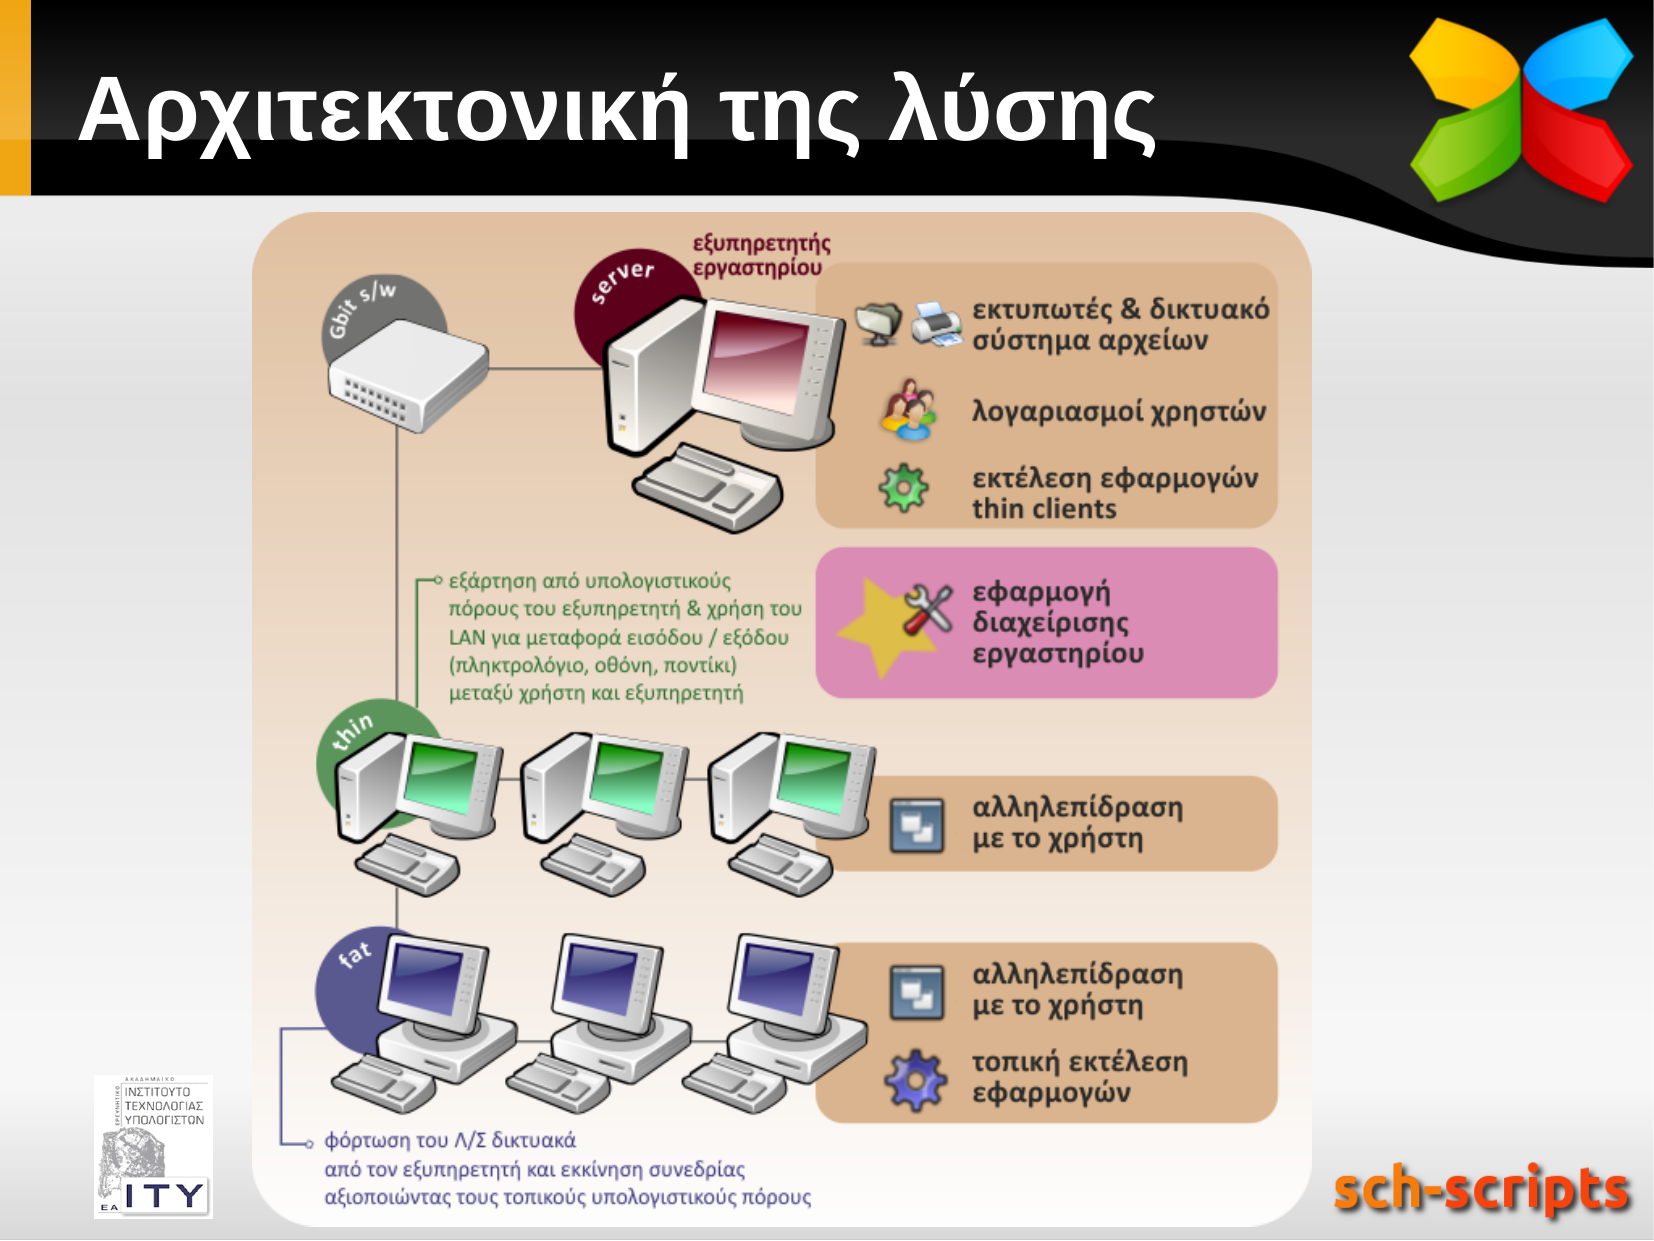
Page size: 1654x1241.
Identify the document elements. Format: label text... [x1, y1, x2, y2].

title Αρχιτεκτονική της λύσης [76, 48, 1565, 159]
picture [0, 0, 1654, 1241]
